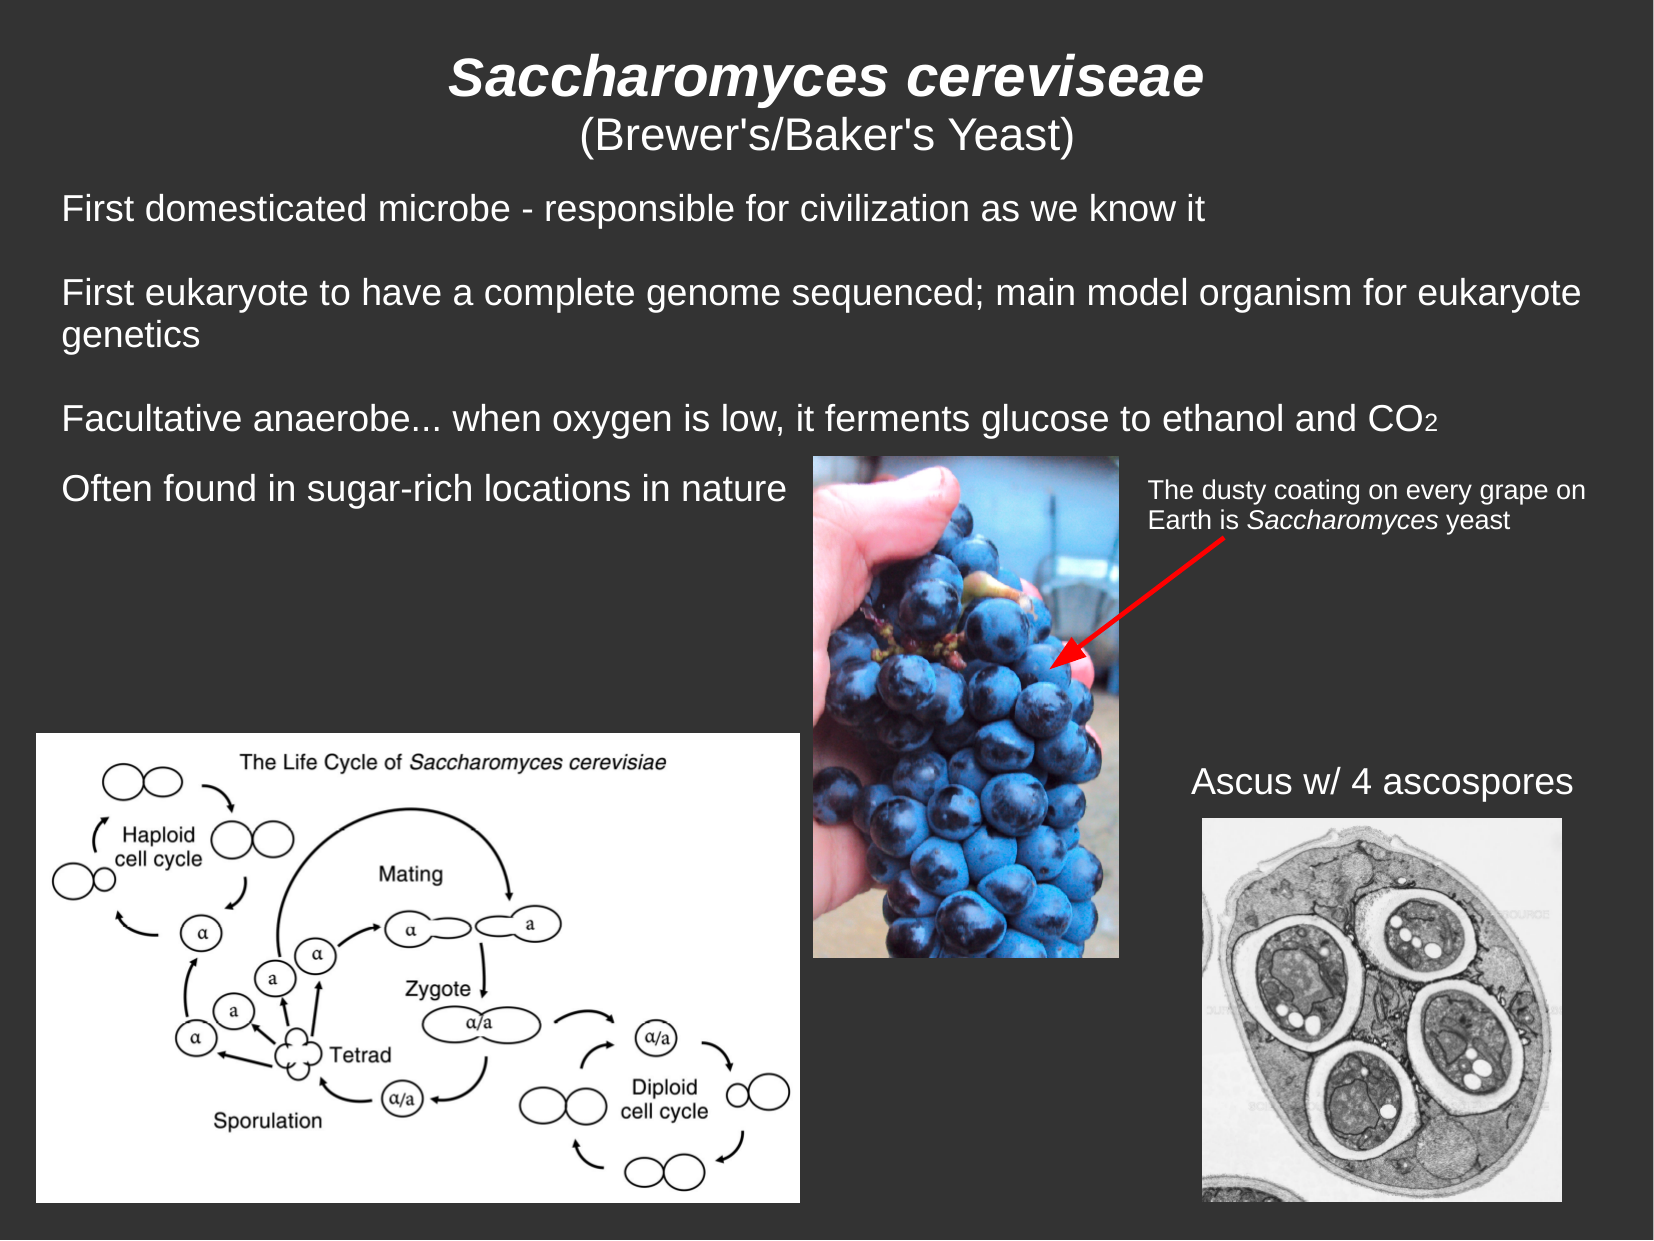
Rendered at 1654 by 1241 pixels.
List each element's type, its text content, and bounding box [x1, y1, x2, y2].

text_box The dusty coating on every grape on Earth is Saccharomyces yeast [1132, 467, 1625, 543]
picture [1202, 852, 1562, 1203]
text_box Saccharomyces cereviseae (Brewer's/Baker's Yeast) [400, 36, 1255, 180]
picture [813, 456, 1119, 958]
picture [36, 733, 800, 1203]
text_box First domesticated microbe - responsible for civilization as we know it First eukaryote to have a complete genome sequenced; main model organism for eukaryote genetics Facultative anaerobe... when oxygen is low, it ferments glucose to ethanol and CO2 Often found in sugar-rich locations in nature [46, 180, 1626, 602]
text_box Ascus w/ 4 ascospores [1176, 753, 1609, 852]
